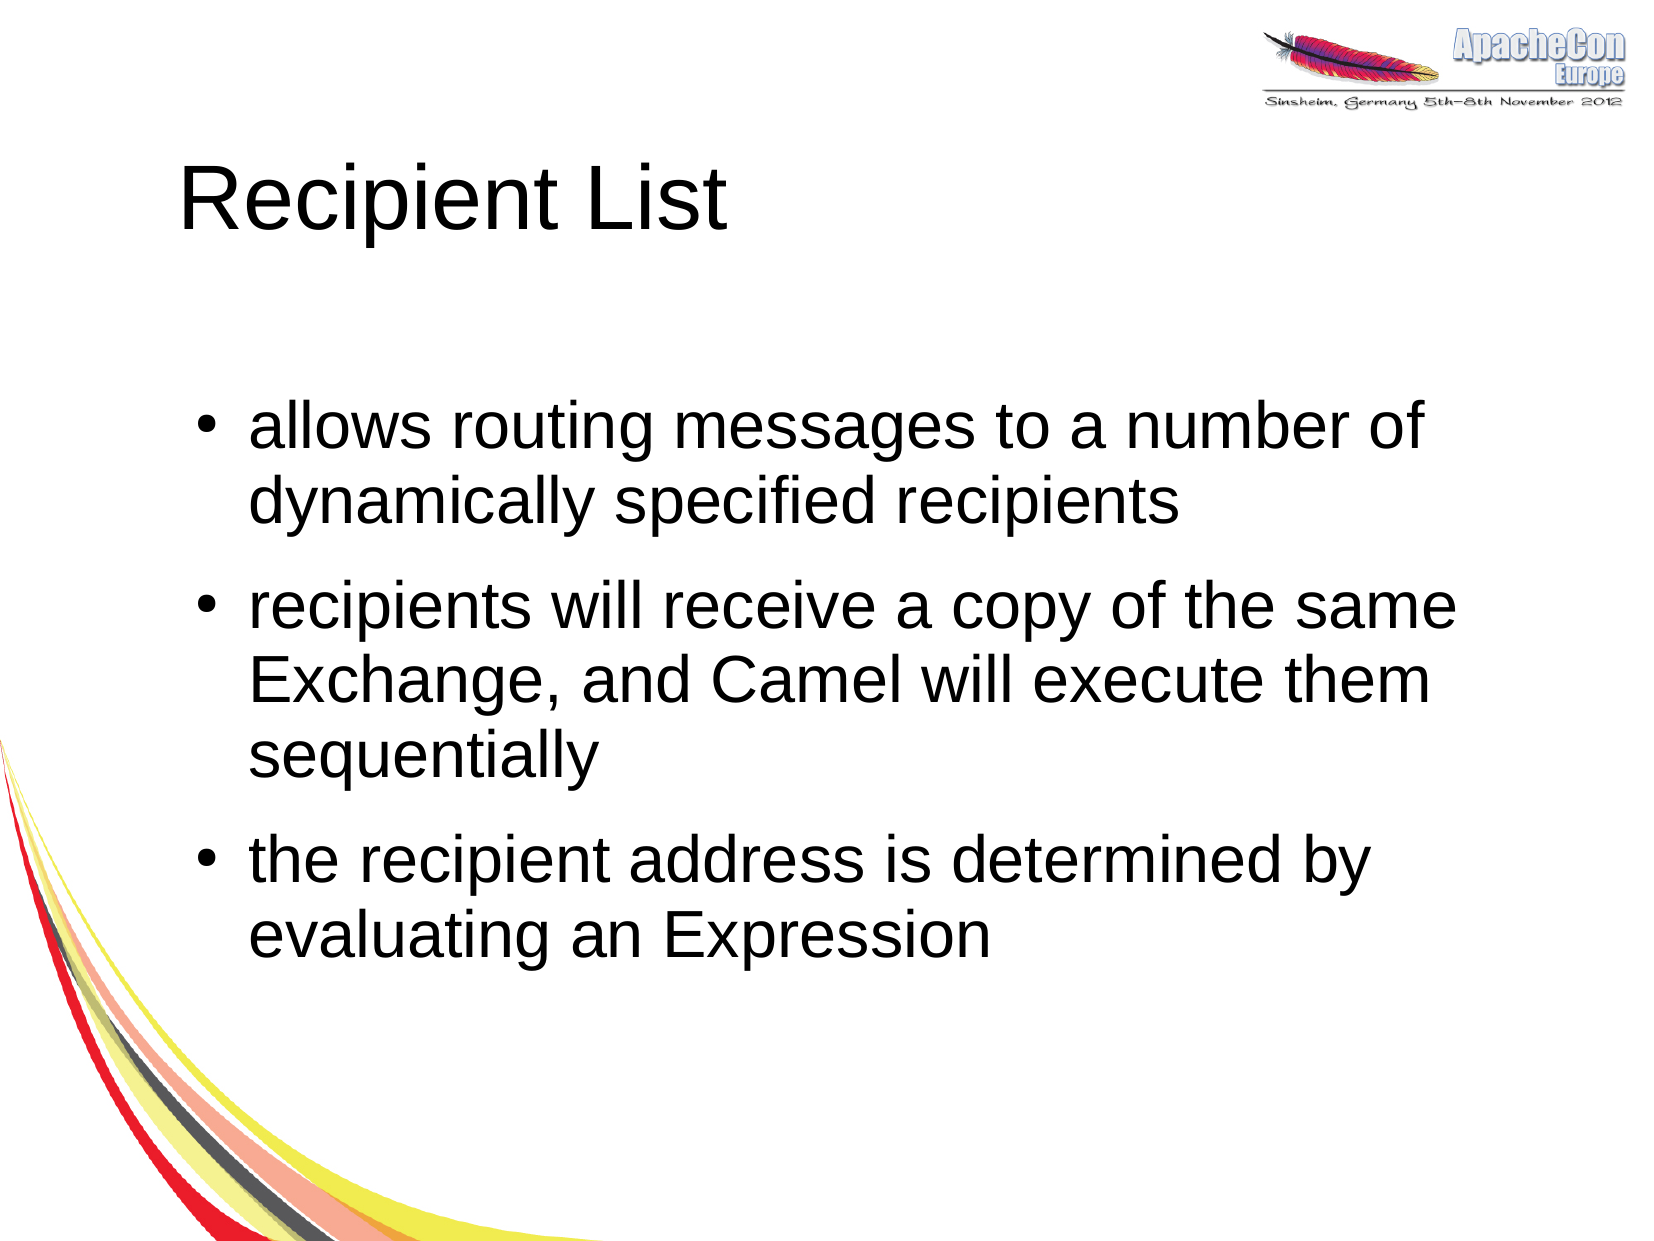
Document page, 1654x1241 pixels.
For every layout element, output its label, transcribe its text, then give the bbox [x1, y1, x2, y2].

title Recipient List [177, 146, 1536, 250]
picture [0, 0, 1654, 1241]
list allows routing messages to a number of dynamically specified recipients recipients will receive a copy of the same Exchange, and Camel will execute them sequentially the recipient address is determined by evaluating an Expression [177, 283, 1536, 1077]
